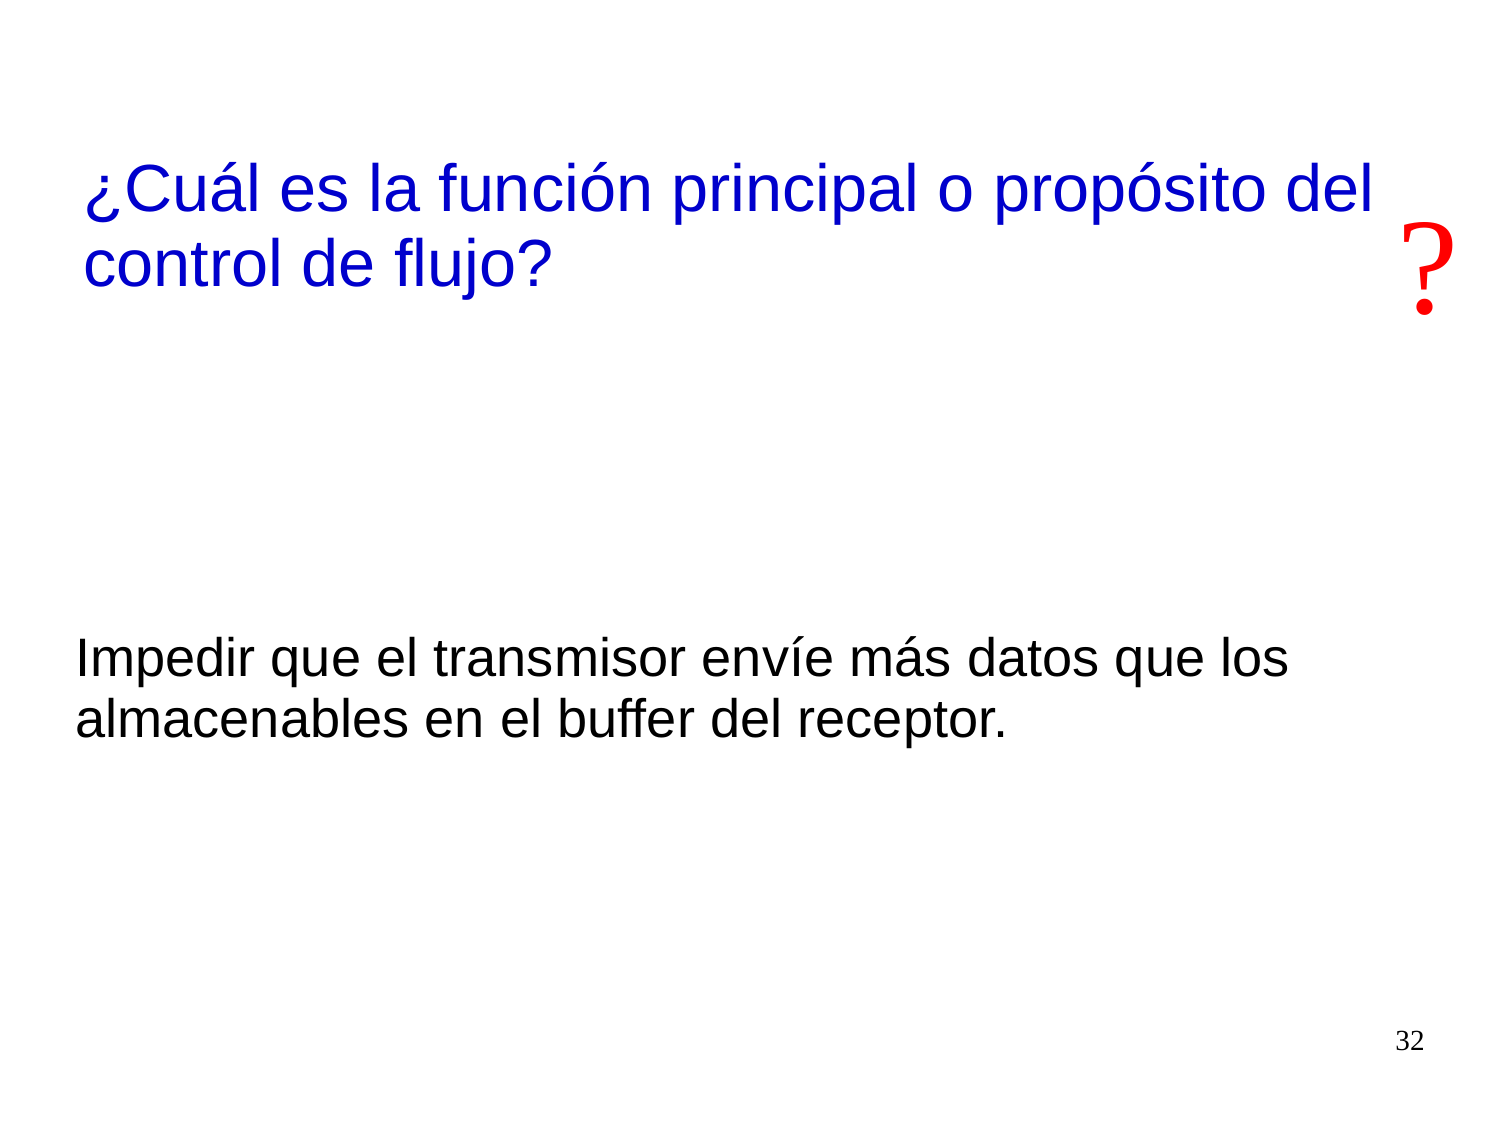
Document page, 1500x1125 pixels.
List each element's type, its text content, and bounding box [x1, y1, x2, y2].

title ¿Cuál es la función principal o propósito del control de flujo? [83, 150, 1421, 301]
list Impedir que el transmisor envíe más datos que los almacenables en el buffer del receptor. [75, 537, 1425, 1006]
